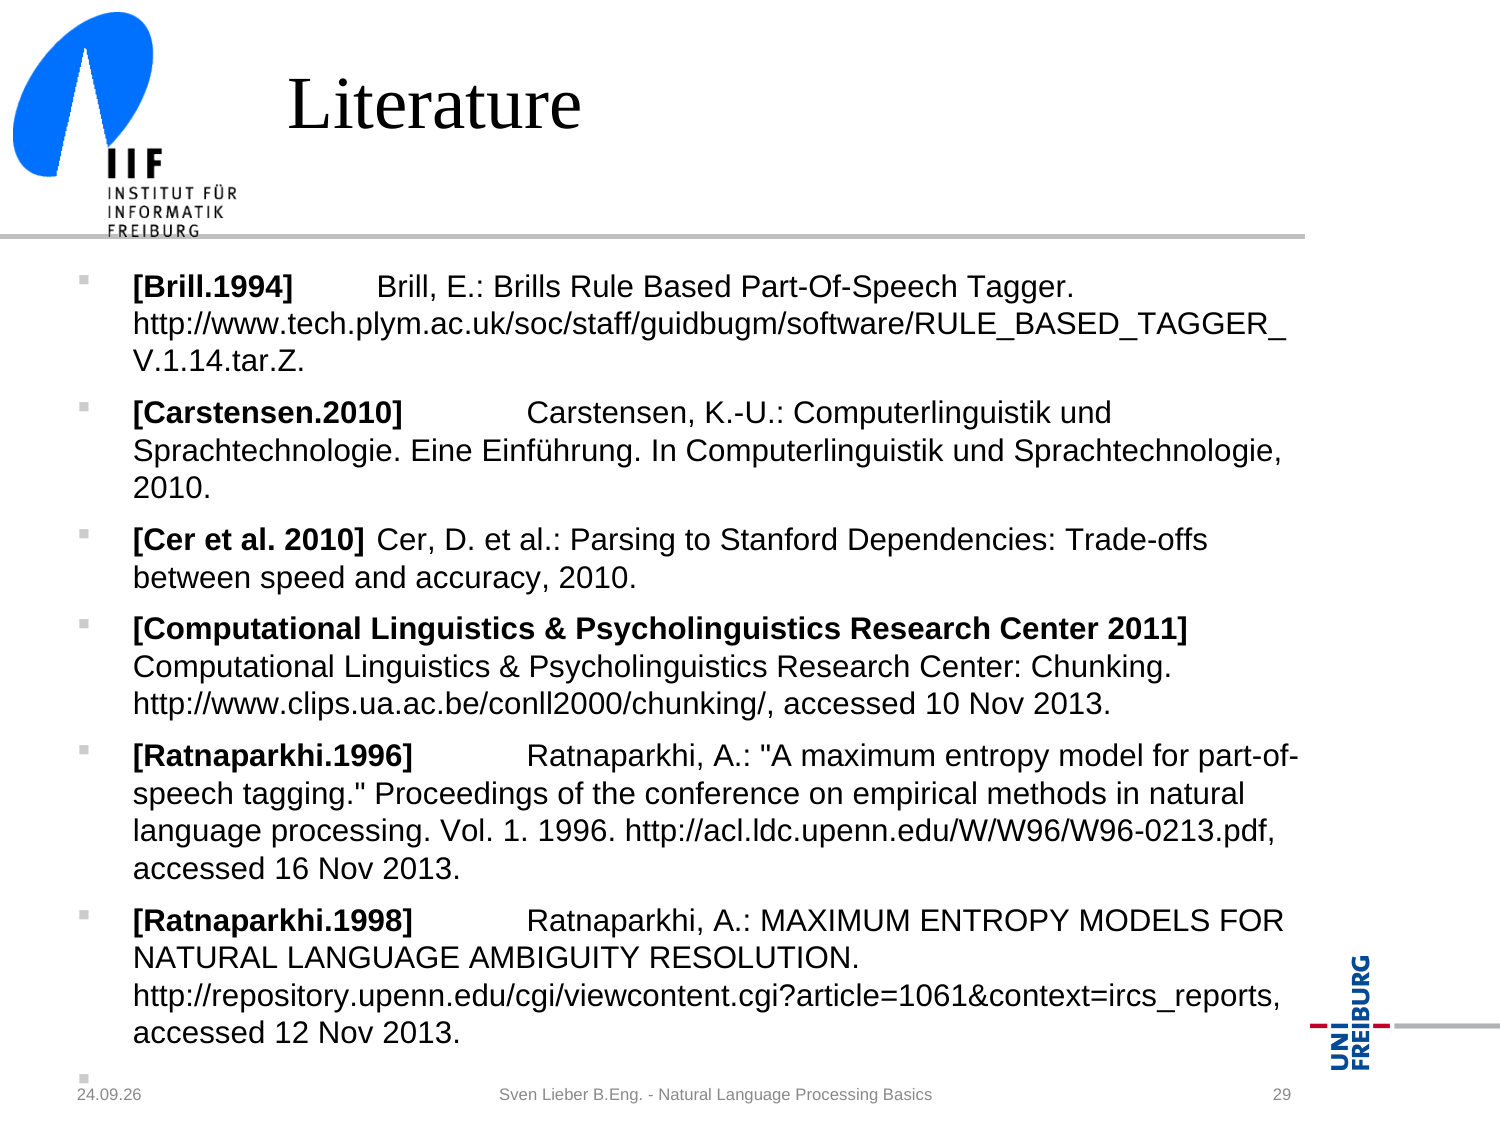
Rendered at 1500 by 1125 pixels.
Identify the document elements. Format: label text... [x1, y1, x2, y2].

title Literature [272, 46, 1306, 152]
picture [1310, 956, 1500, 1070]
list [Brill.1994] Brill, E.: Brills Rule Based Part-Of-Speech Tagger. http://www.tech.plym.ac.uk/soc/staff/guidbugm/software/RULE_BASED_TAGGER_V.1.14.tar.Z. [Carstensen.2010] Carstensen, K.-U.: Computerlinguistik und Sprachtechnologie. Eine Einführung. In Computerlinguistik und Sprachtechnologie, 2010. [Cer et al. 2010] Cer, D. et al.: Parsing to Stanford Dependencies: Trade-offs between speed and accuracy, 2010. [Computational Linguistics & Psycholinguistics Research Center 2011] Computational Linguistics & Psycholinguistics Research Center: Chunking. http://www.clips.ua.ac.be/conll2000/chunking/, accessed 10 Nov 2013. [Ratnaparkhi.1996] Ratnaparkhi, A.: "A maximum entropy model for part-of-speech tagging." Proceedings of the conference on empirical methods in natural language processing. Vol. 1. 1996. http://acl.ldc.upenn.edu/W/W96/W96-0213.pdf, accessed 16 Nov 2013. [Ratnaparkhi.1998] Ratnaparkhi, A.: MAXIMUM ENTROPY MODELS FOR NATURAL LANGUAGE AMBIGUITY RESOLUTION. http://repository.upenn.edu/cgi/viewcontent.cgi?article=1061&context=ircs_reports, accessed 12 Nov 2013. [76, 265, 1306, 1102]
picture [13, 12, 237, 237]
